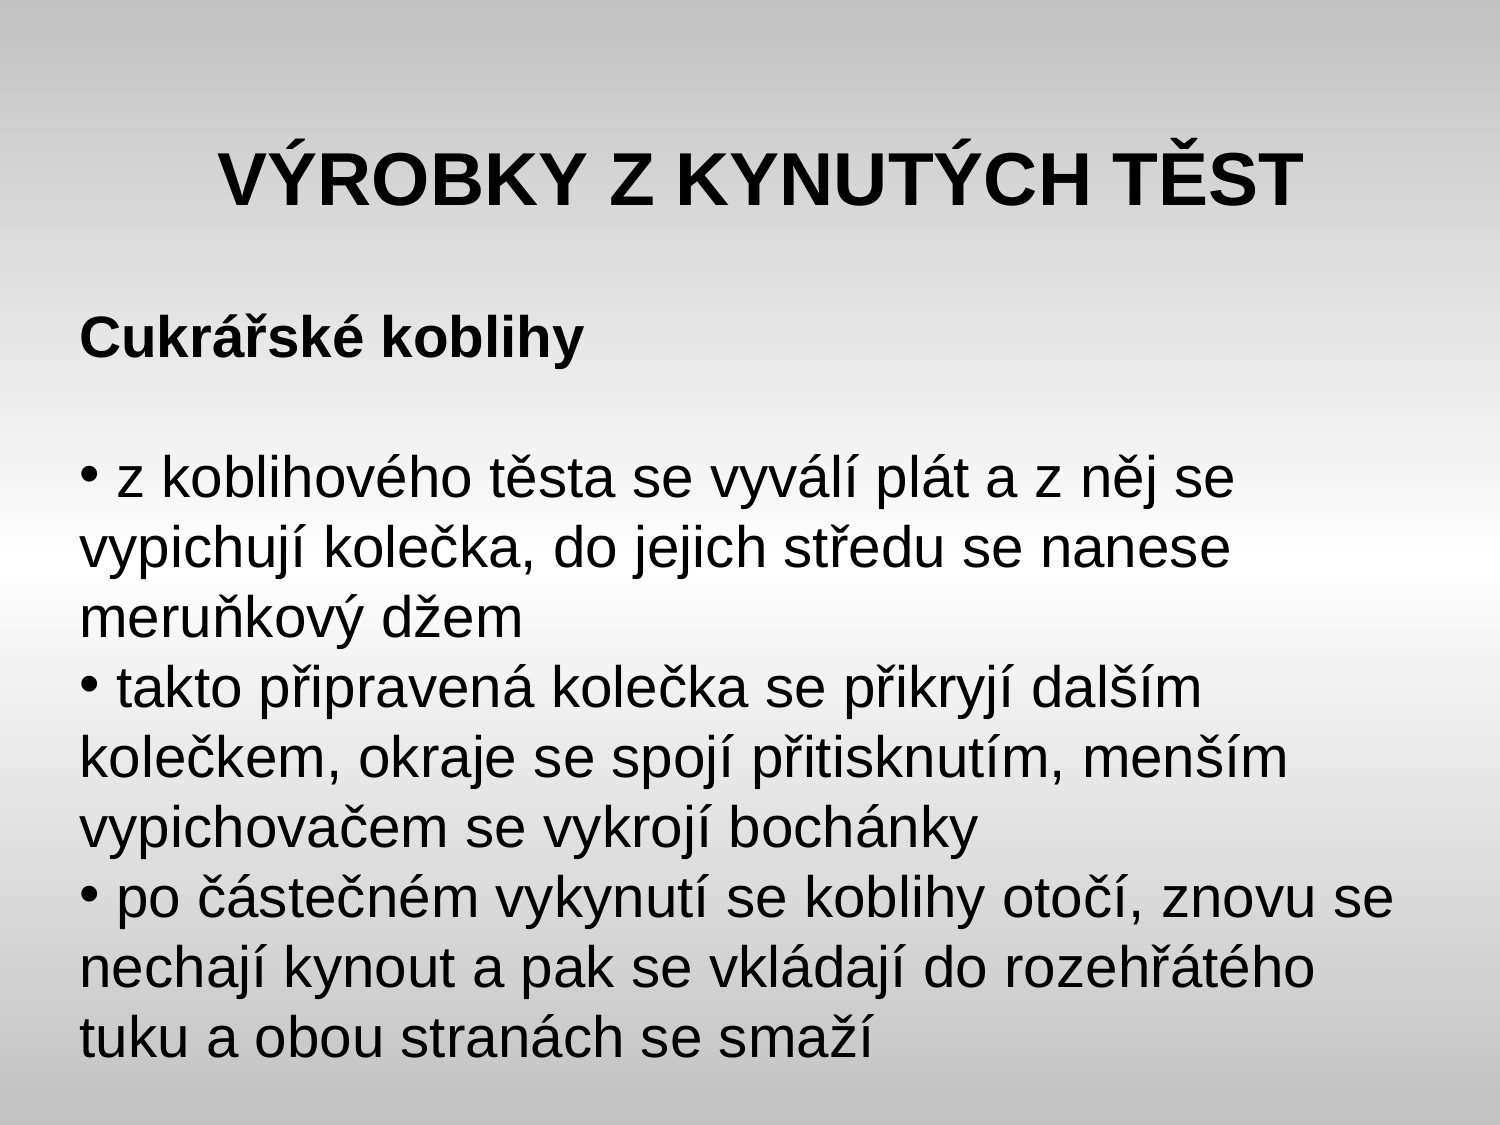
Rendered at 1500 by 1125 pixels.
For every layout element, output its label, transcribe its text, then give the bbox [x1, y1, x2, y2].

text_box Cukrářské koblihy z koblihového těsta se vyválí plát a z něj se vypichují kolečka, do jejich středu se nanese meruňkový džem takto připravená kolečka se přikryjí dalším kolečkem, okraje se spojí přitisknutím, menším vypichovačem se vykrojí bochánky po částečném vykynutí se koblihy otočí, znovu se nechají kynout a pak se vkládají do rozehřátého tuku a obou stranách se smaží [64, 291, 1440, 1069]
text_box VÝROBKY Z KYNUTÝCH TĚST [88, 101, 1414, 250]
